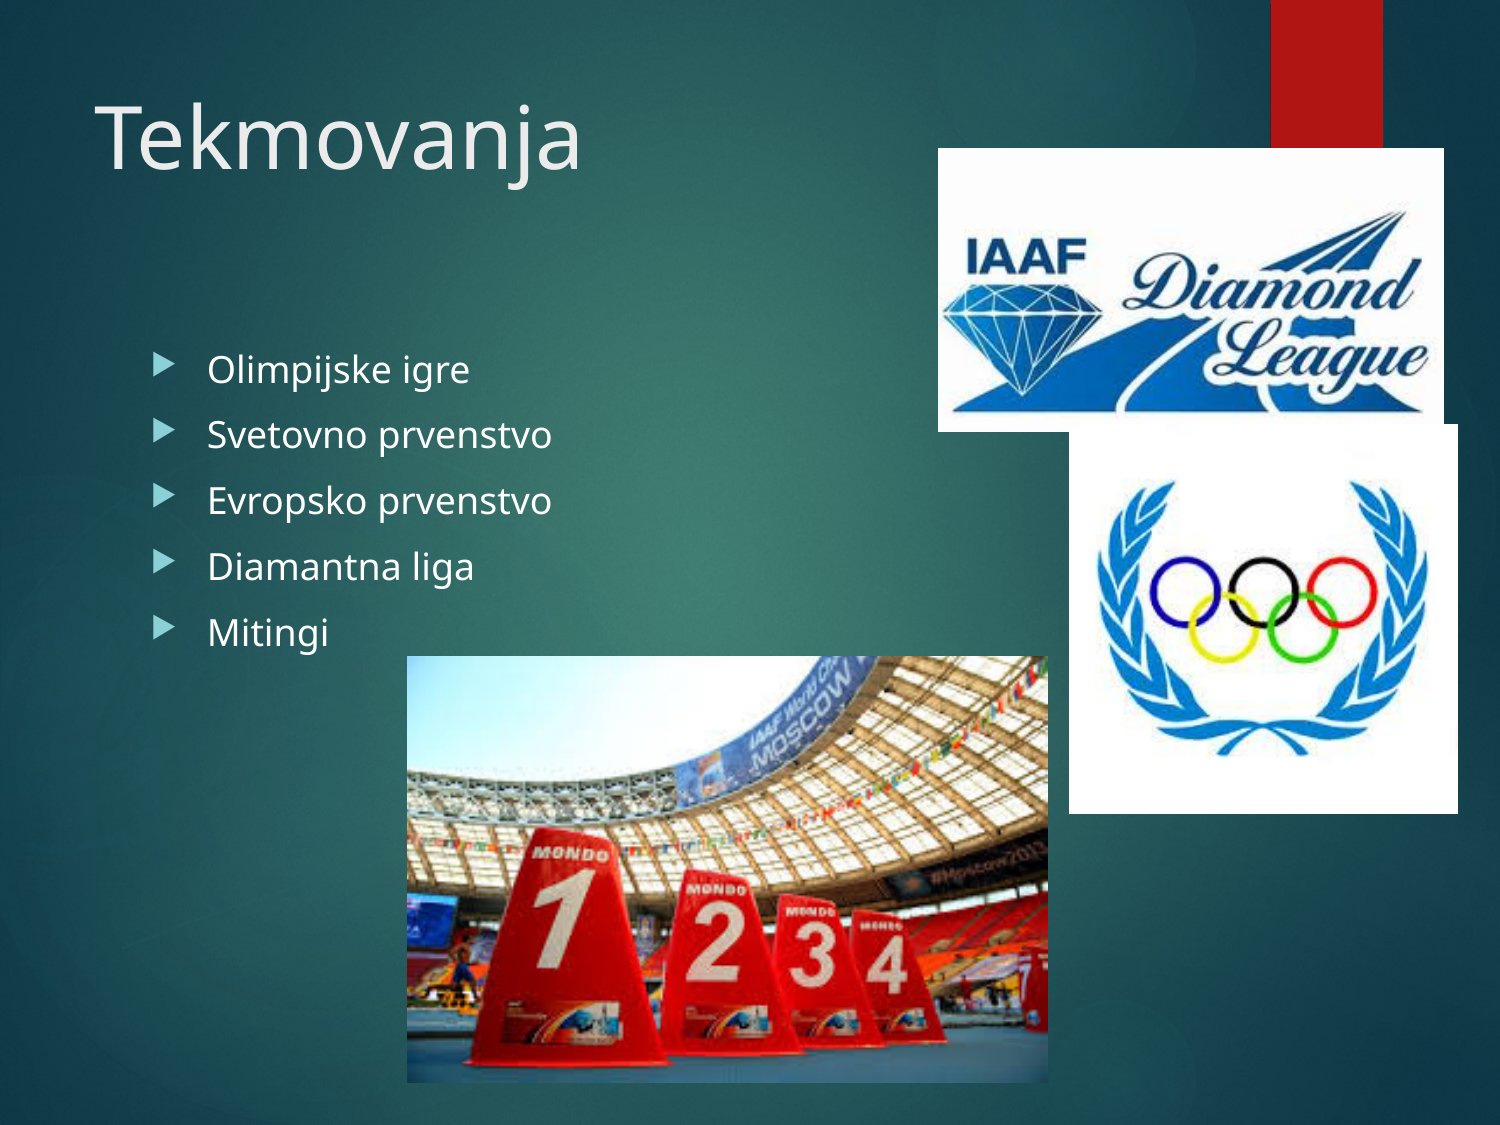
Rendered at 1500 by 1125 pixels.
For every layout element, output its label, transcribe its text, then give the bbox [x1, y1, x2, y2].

list Olimpijske igre Svetovno prvenstvo Evropsko prvenstvo Diamantna liga Mitingi [135, 338, 677, 1027]
picture [0, 0, 1500, 1125]
title Tekmovanja [79, 74, 1237, 304]
